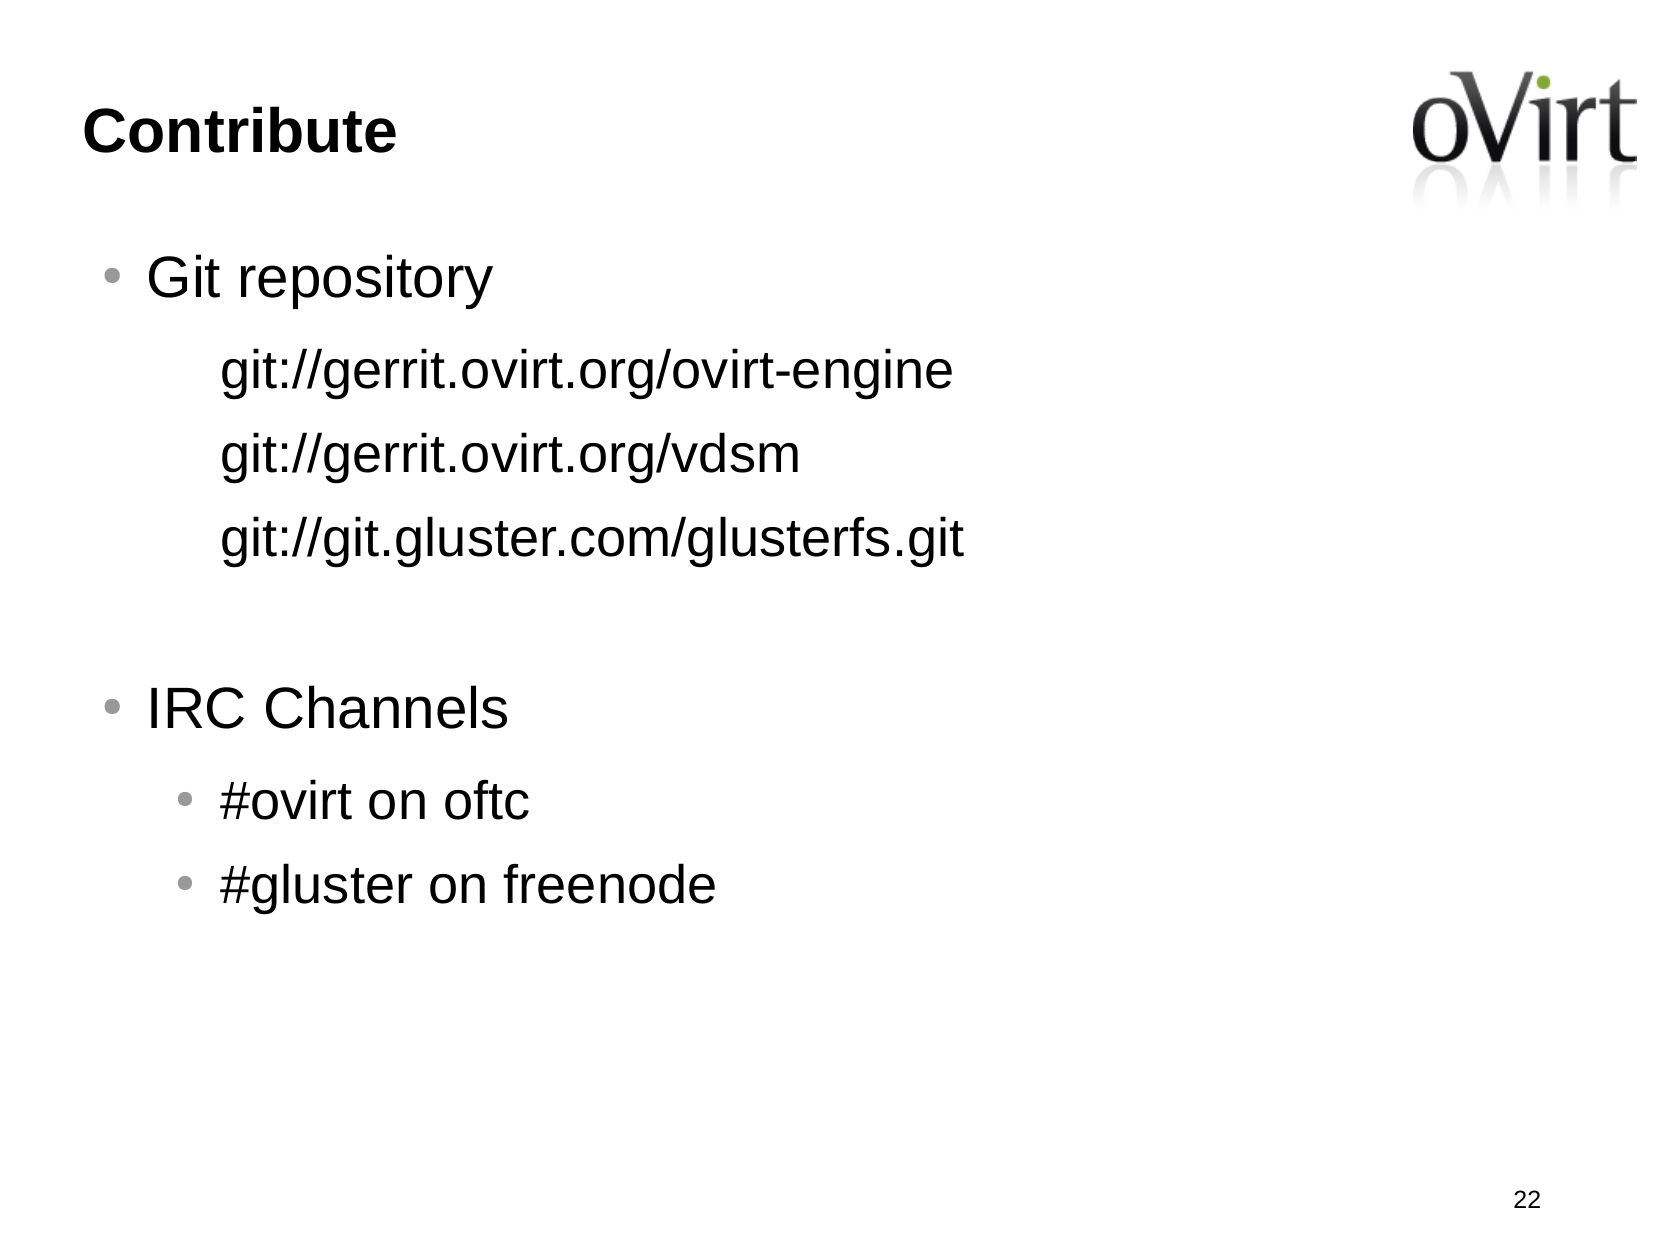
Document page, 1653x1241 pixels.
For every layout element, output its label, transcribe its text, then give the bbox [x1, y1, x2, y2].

title Contribute [82, 37, 1303, 226]
picture [1413, 63, 1637, 212]
list Git repository git://gerrit.ovirt.org/ovirt-engine git://gerrit.ovirt.org/vdsm git://git.gluster.com/glusterfs.git IRC Channels #ovirt on oftc #gluster on freenode [86, 244, 1575, 1039]
